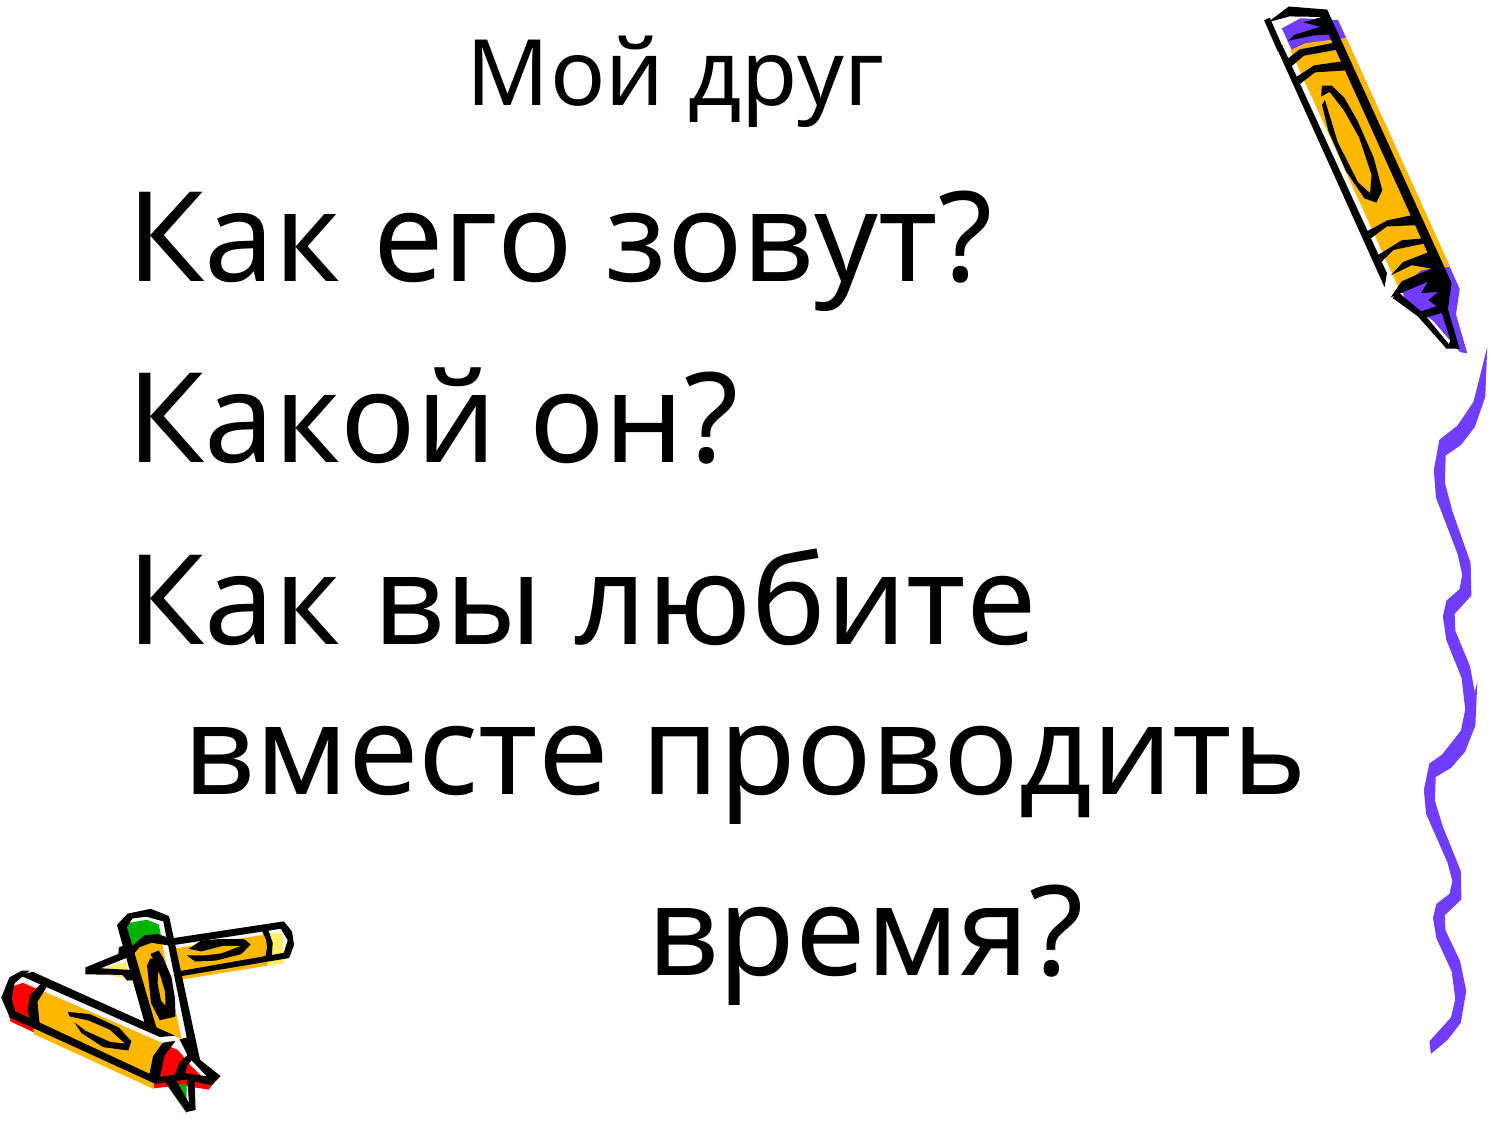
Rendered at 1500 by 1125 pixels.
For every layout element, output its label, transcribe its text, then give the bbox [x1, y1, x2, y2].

title Мой друг [112, 0, 1240, 132]
list Как его зовут? Какой он? Как вы любите вместе проводить время? [112, 148, 1375, 1024]
